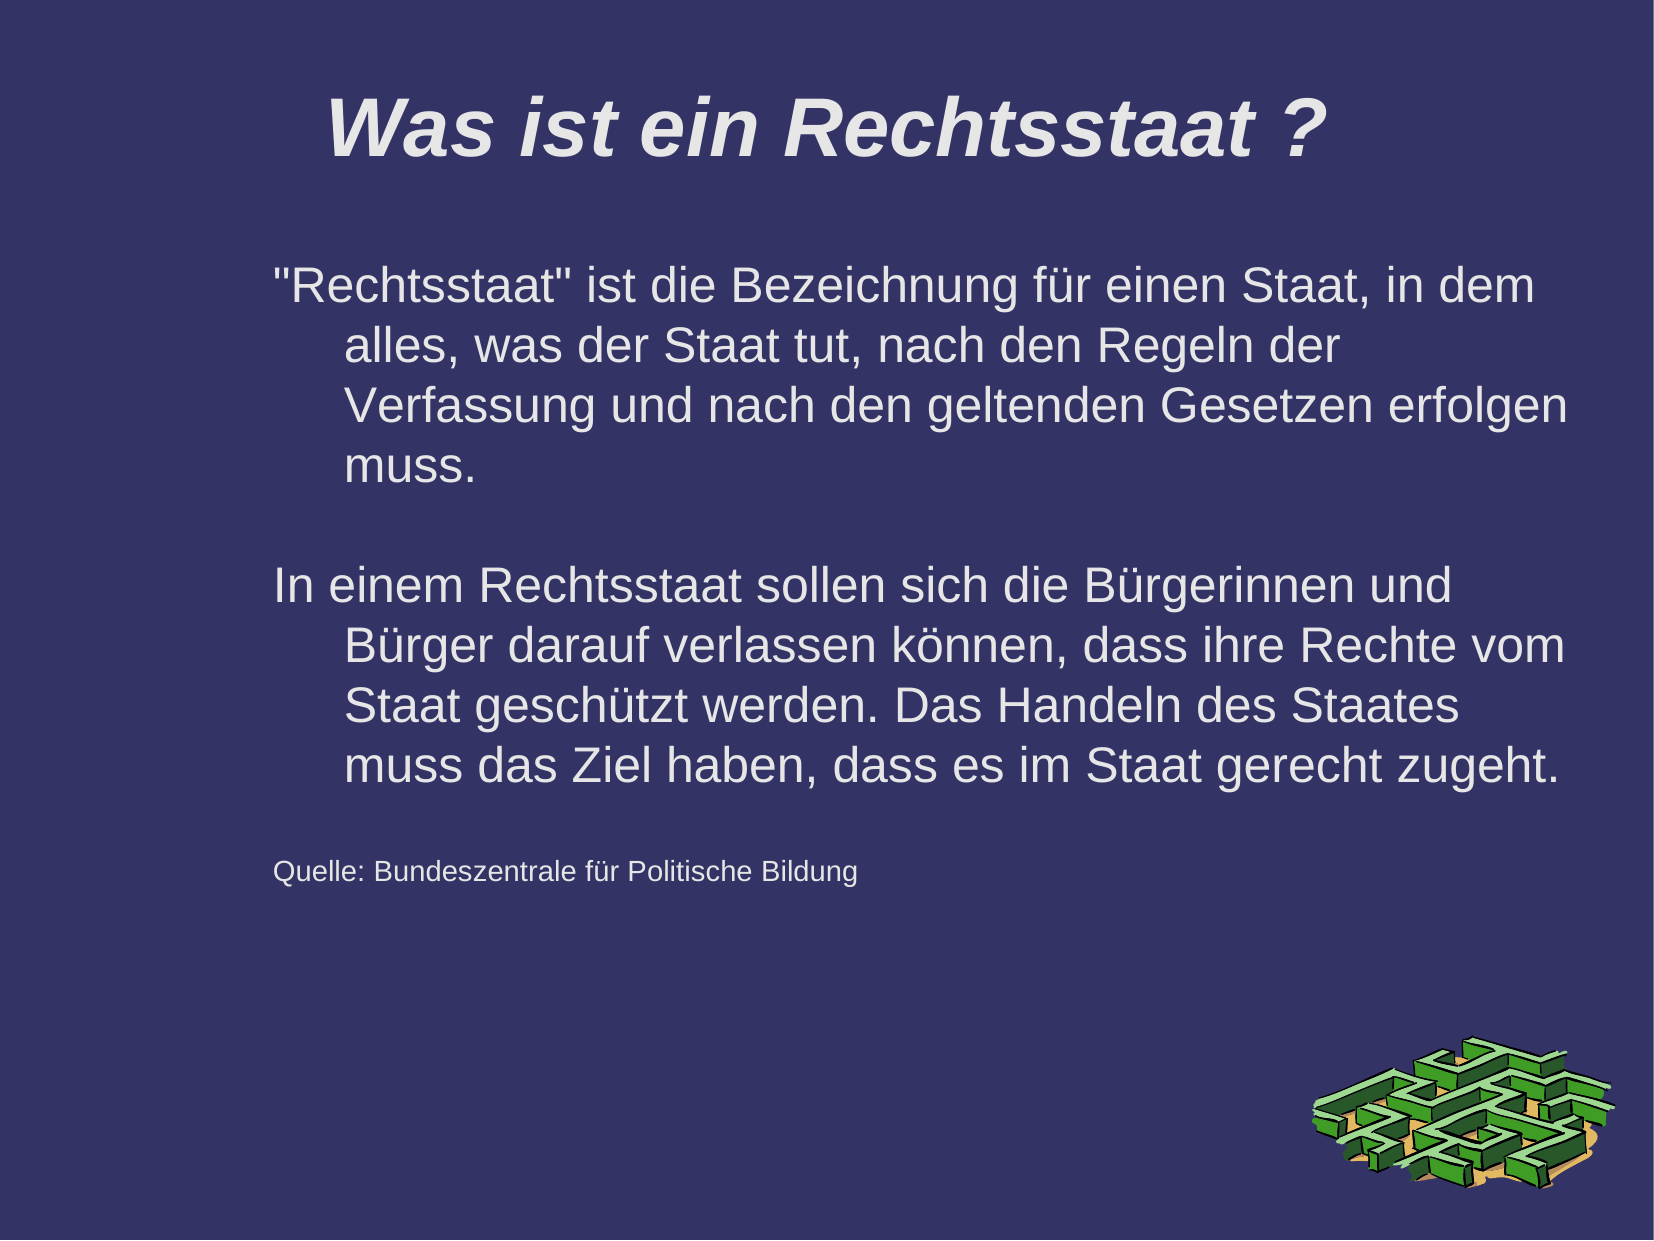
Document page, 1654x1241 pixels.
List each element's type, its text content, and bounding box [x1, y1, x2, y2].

title Was ist ein Rechtsstaat ? [121, 19, 1534, 227]
list "Rechtsstaat" ist die Bezeichnung für einen Staat, in dem alles, was der Staat tut, nach den Regeln der Verfassung und nach den geltenden Gesetzen erfolgen muss. In einem Rechtsstaat sollen sich die Bürgerinnen und Bürger darauf verlassen können, dass ihre Rechte vom Staat geschützt werden. Das Handeln des Staates muss das Ziel haben, dass es im Staat gerecht zugeht. Quelle: Bundeszentrale für Politische Bildung [178, 252, 1570, 1183]
